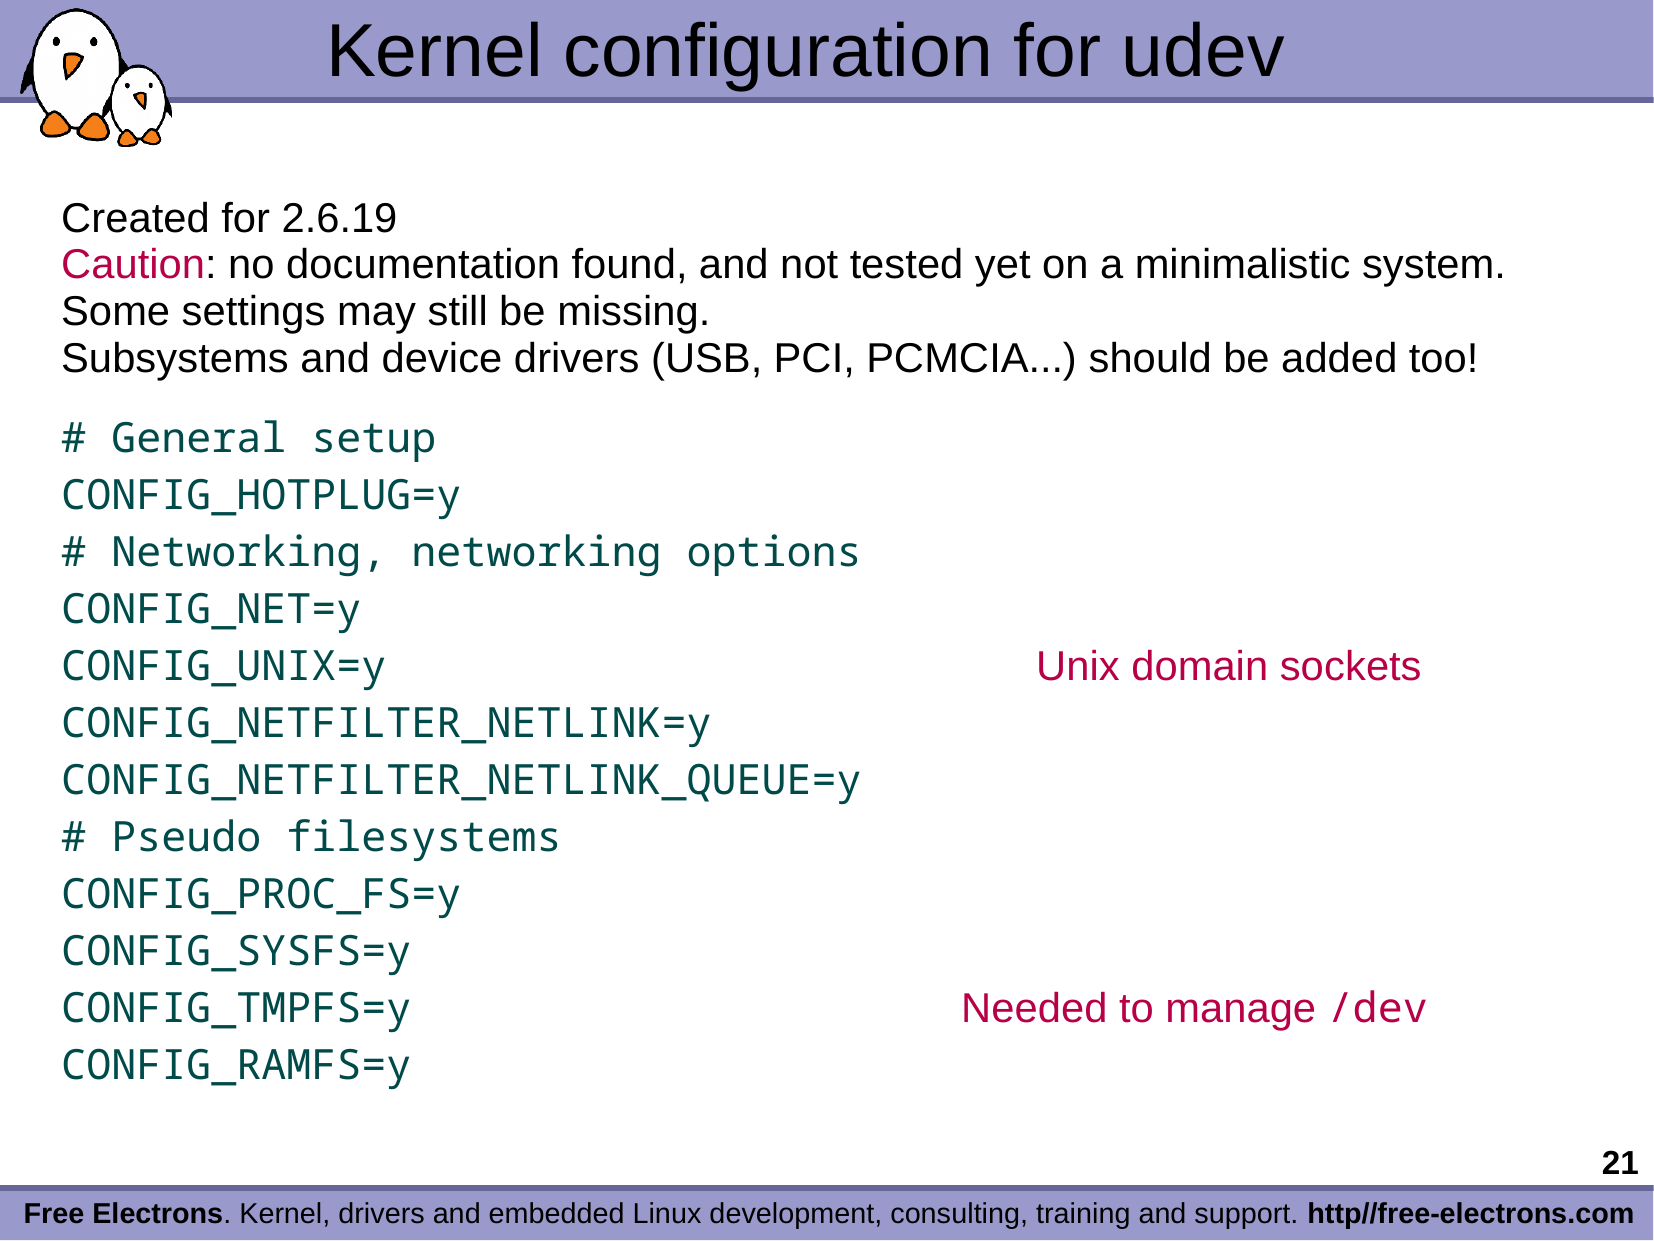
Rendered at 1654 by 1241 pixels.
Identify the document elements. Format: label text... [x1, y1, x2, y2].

picture [20, 8, 172, 147]
title Kernel configuration for udev [60, 0, 1551, 100]
list Created for 2.6.19 Caution: no documentation found, and not tested yet on a minimalistic system. Some settings may still be missing. Subsystems and device drivers (USB, PCI, PCMCIA...) should be added too! # General setup CONFIG_HOTPLUG=y # Networking, networking options CONFIG_NET=y CONFIG_UNIX=y Unix domain sockets CONFIG_NETFILTER_NETLINK=y CONFIG_NETFILTER_NETLINK_QUEUE=y # Pseudo filesystems CONFIG_PROC_FS=y CONFIG_SYSFS=y CONFIG_TMPFS=y Needed to manage /dev CONFIG_RAMFS=y [43, 194, 1573, 1045]
